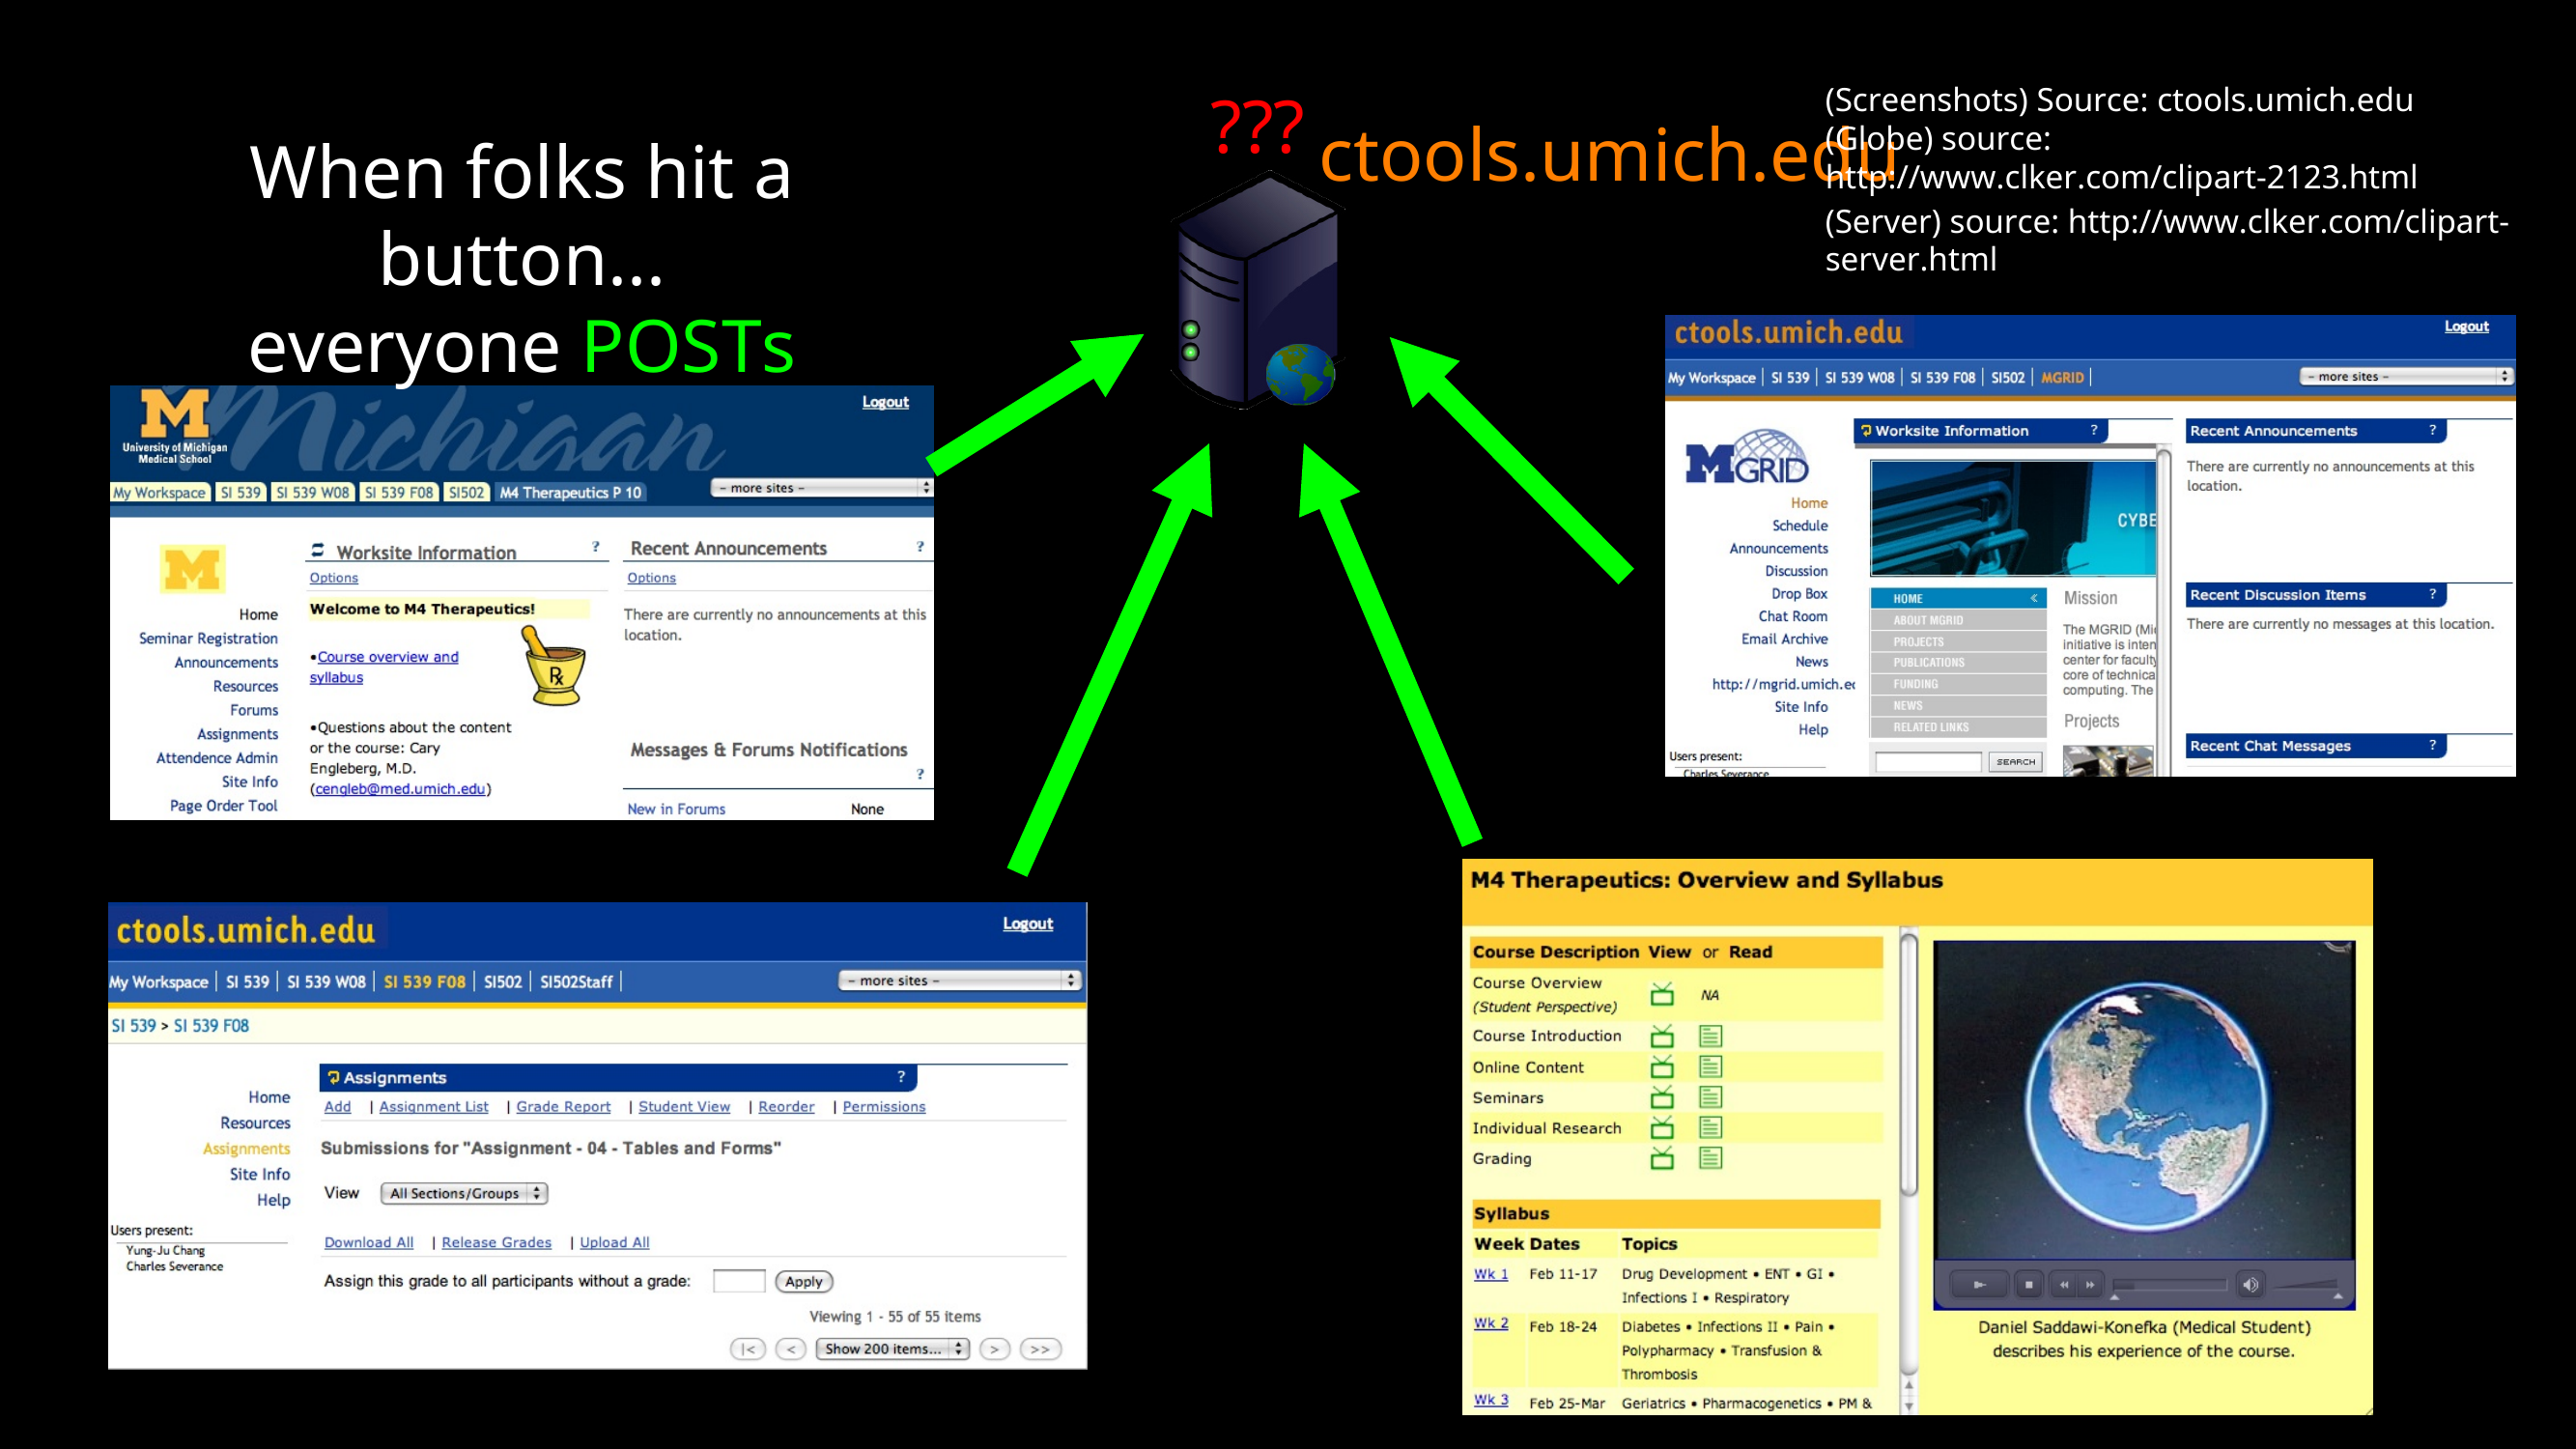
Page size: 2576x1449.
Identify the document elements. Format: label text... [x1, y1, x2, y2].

picture [1665, 315, 2516, 777]
text_box ctools.umich.edu [1318, 108, 1811, 196]
picture [1462, 859, 2373, 1415]
picture [1167, 168, 1348, 412]
text_box (Screenshots) Source: ctools.umich.edu (Globe) source: http://www.clker.com/clipart-2123.html (Server) source: http://www.clker.com/clipart-server.html [1811, 71, 2576, 286]
picture [108, 902, 1088, 1370]
picture [110, 385, 934, 820]
text_box ??? [1210, 80, 1306, 168]
text_box When folks hit a button... everyone POSTs [112, 165, 932, 348]
